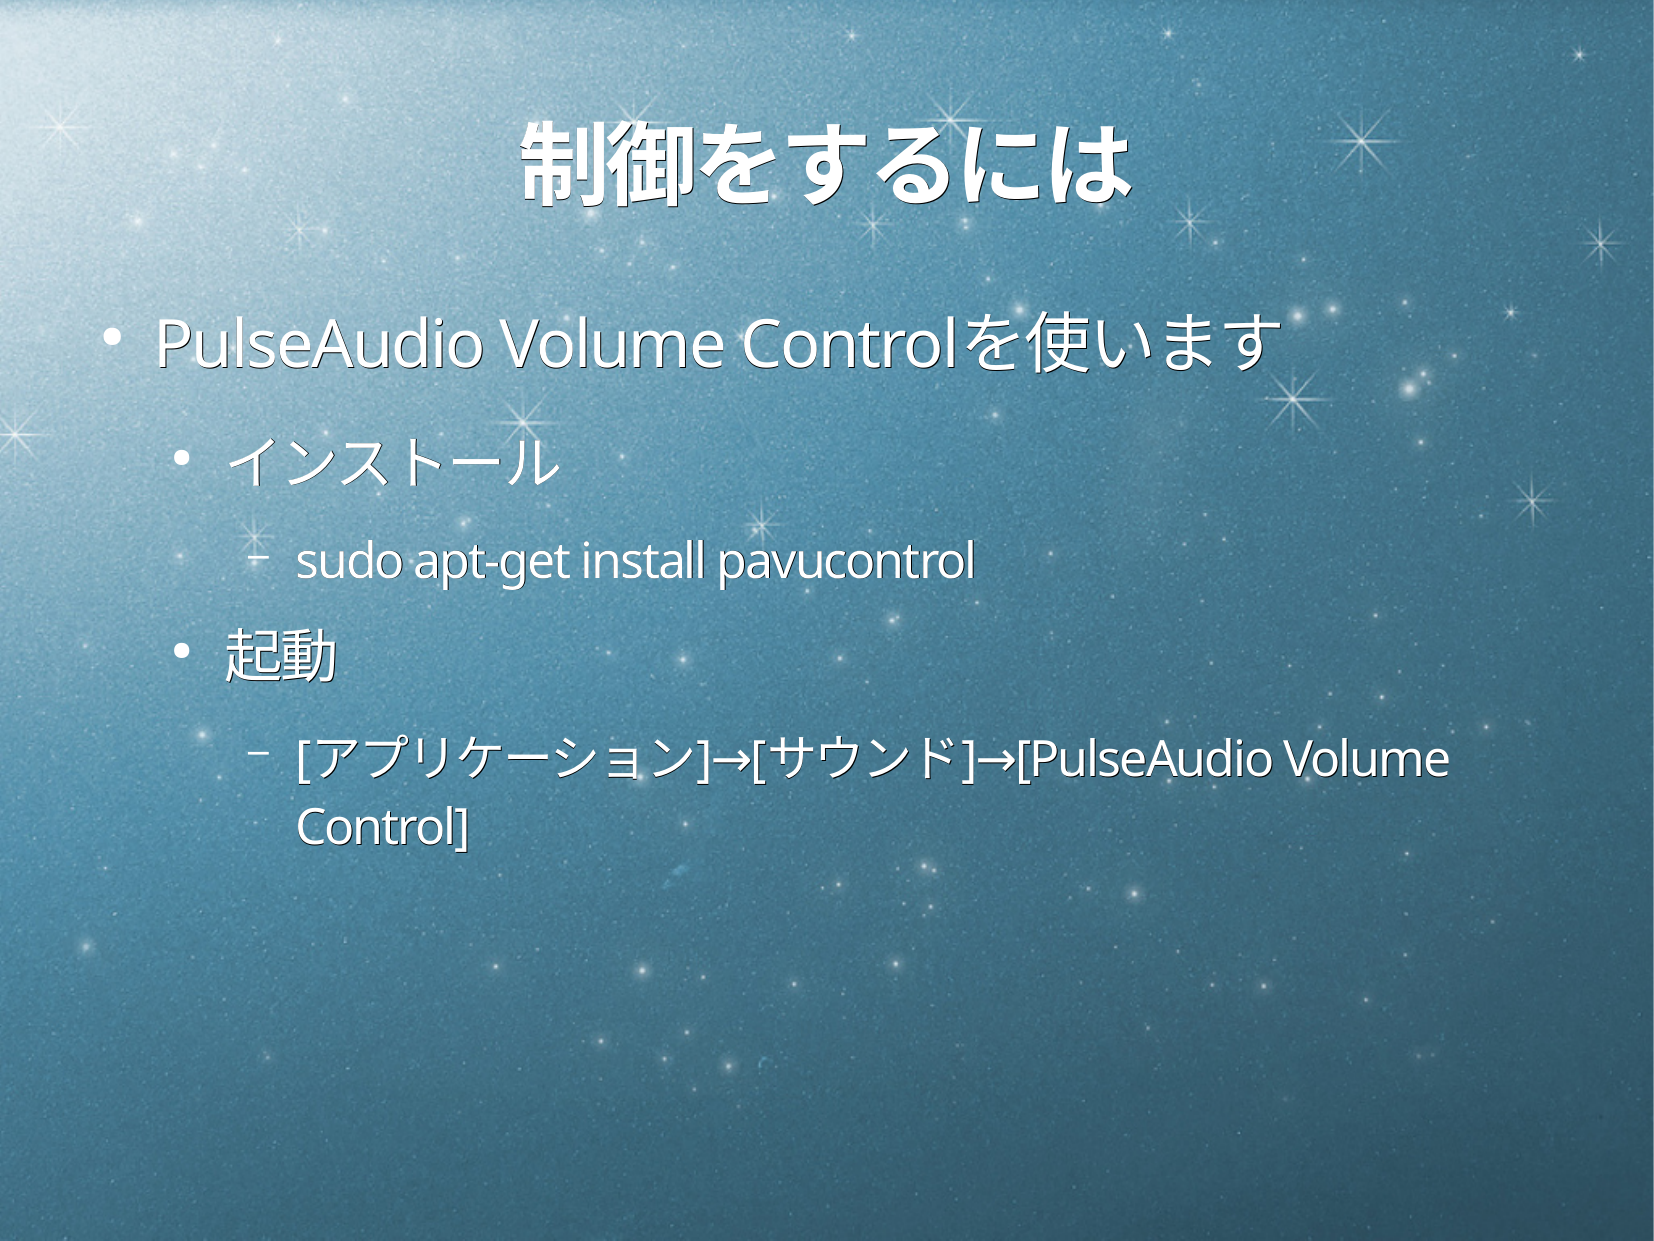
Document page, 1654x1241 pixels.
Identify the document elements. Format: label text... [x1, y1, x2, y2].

title 制御をするには [82, 62, 1571, 255]
picture [0, 0, 1654, 1241]
list PulseAudio Volume Controlを使います インストール sudo apt-get install pavucontrol 起動 [アプリケーション]→[サウンド]→[PulseAudio Volume Control] [82, 290, 1571, 1109]
